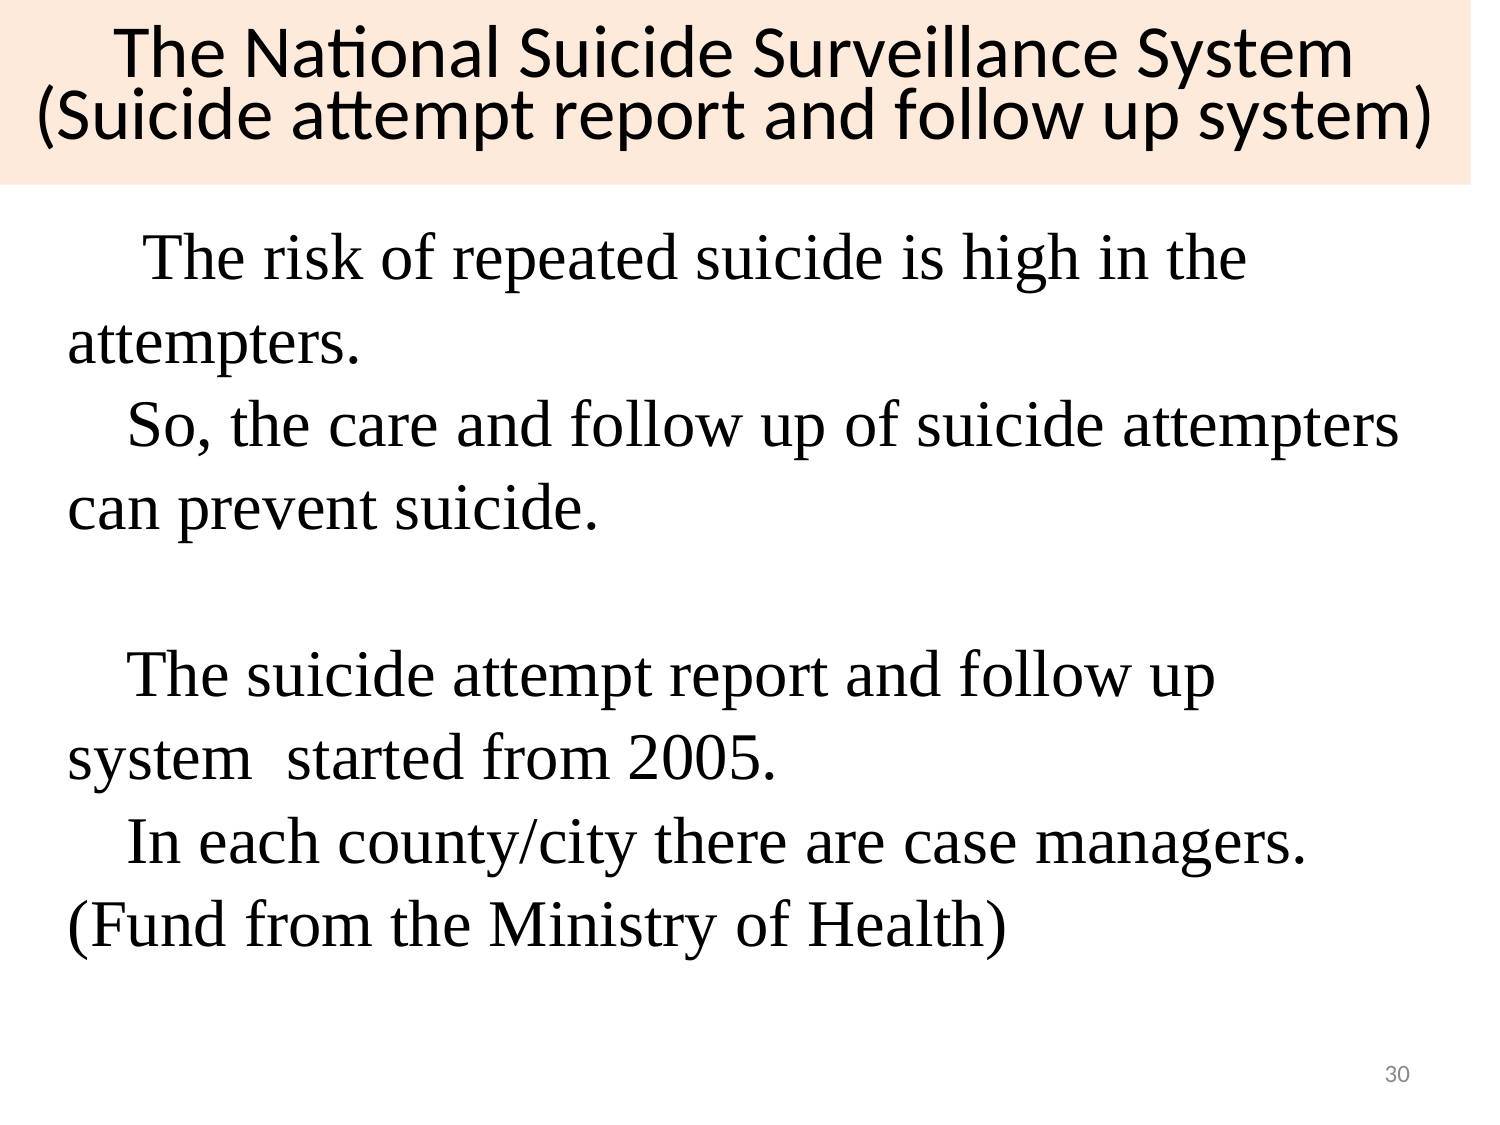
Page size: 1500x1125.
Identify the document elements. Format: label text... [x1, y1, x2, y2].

text_box <編號> [1074, 1043, 1426, 1103]
text_box The National Suicide Surveillance System (Suicide attempt report and follow up system) [0, 0, 1471, 185]
text_box The risk of repeated suicide is high in the attempters. So, the care and follow up of suicide attempters can prevent suicide. The suicide attempt report and follow up system started from 2005. In each county/city there are case managers. (Fund from the Ministry of Health) [53, 185, 1436, 1043]
